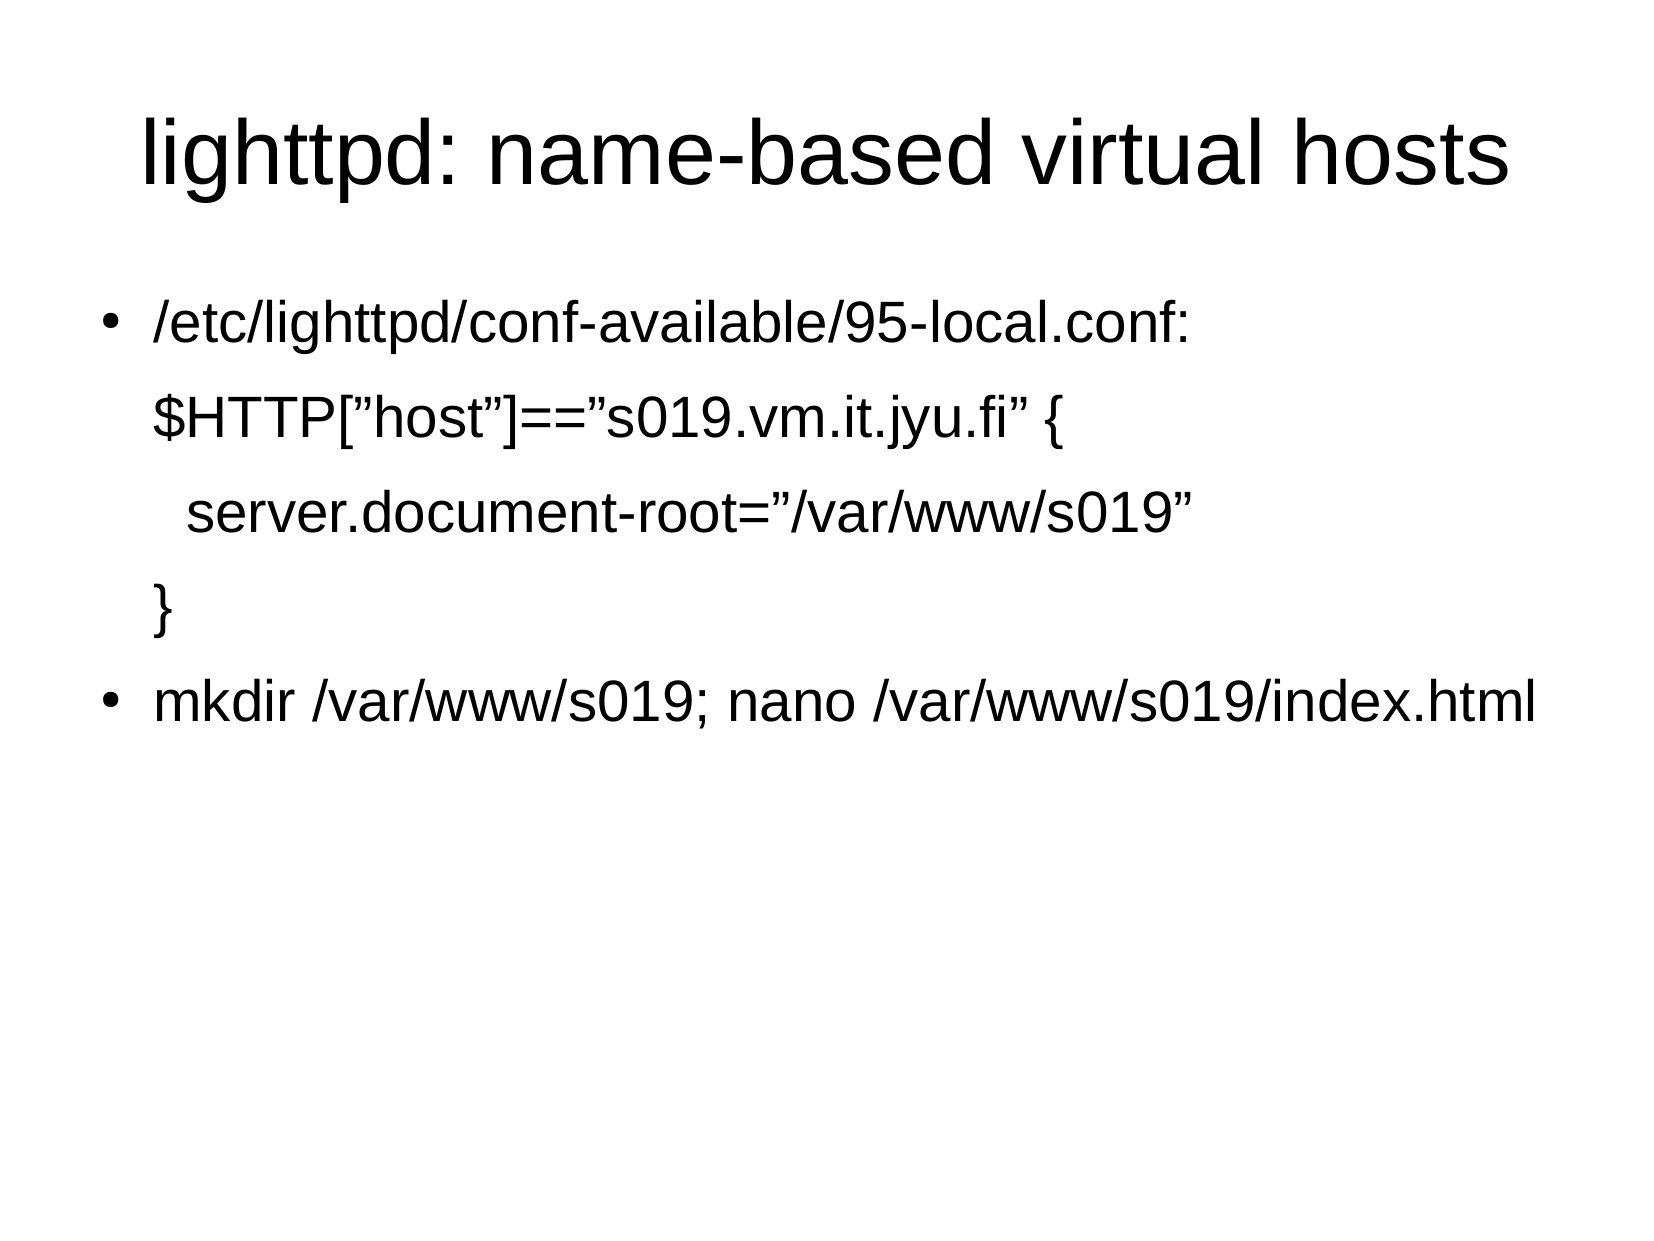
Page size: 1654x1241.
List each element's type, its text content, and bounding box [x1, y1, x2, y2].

title lighttpd: name-based virtual hosts [82, 49, 1571, 257]
list /etc/lighttpd/conf-available/95-local.conf: $HTTP[”host”]==”s019.vm.it.jyu.fi” { server.document-root=”/var/www/s019” } mkdir /var/www/s019; nano /var/www/s019/index.html [82, 290, 1571, 1010]
